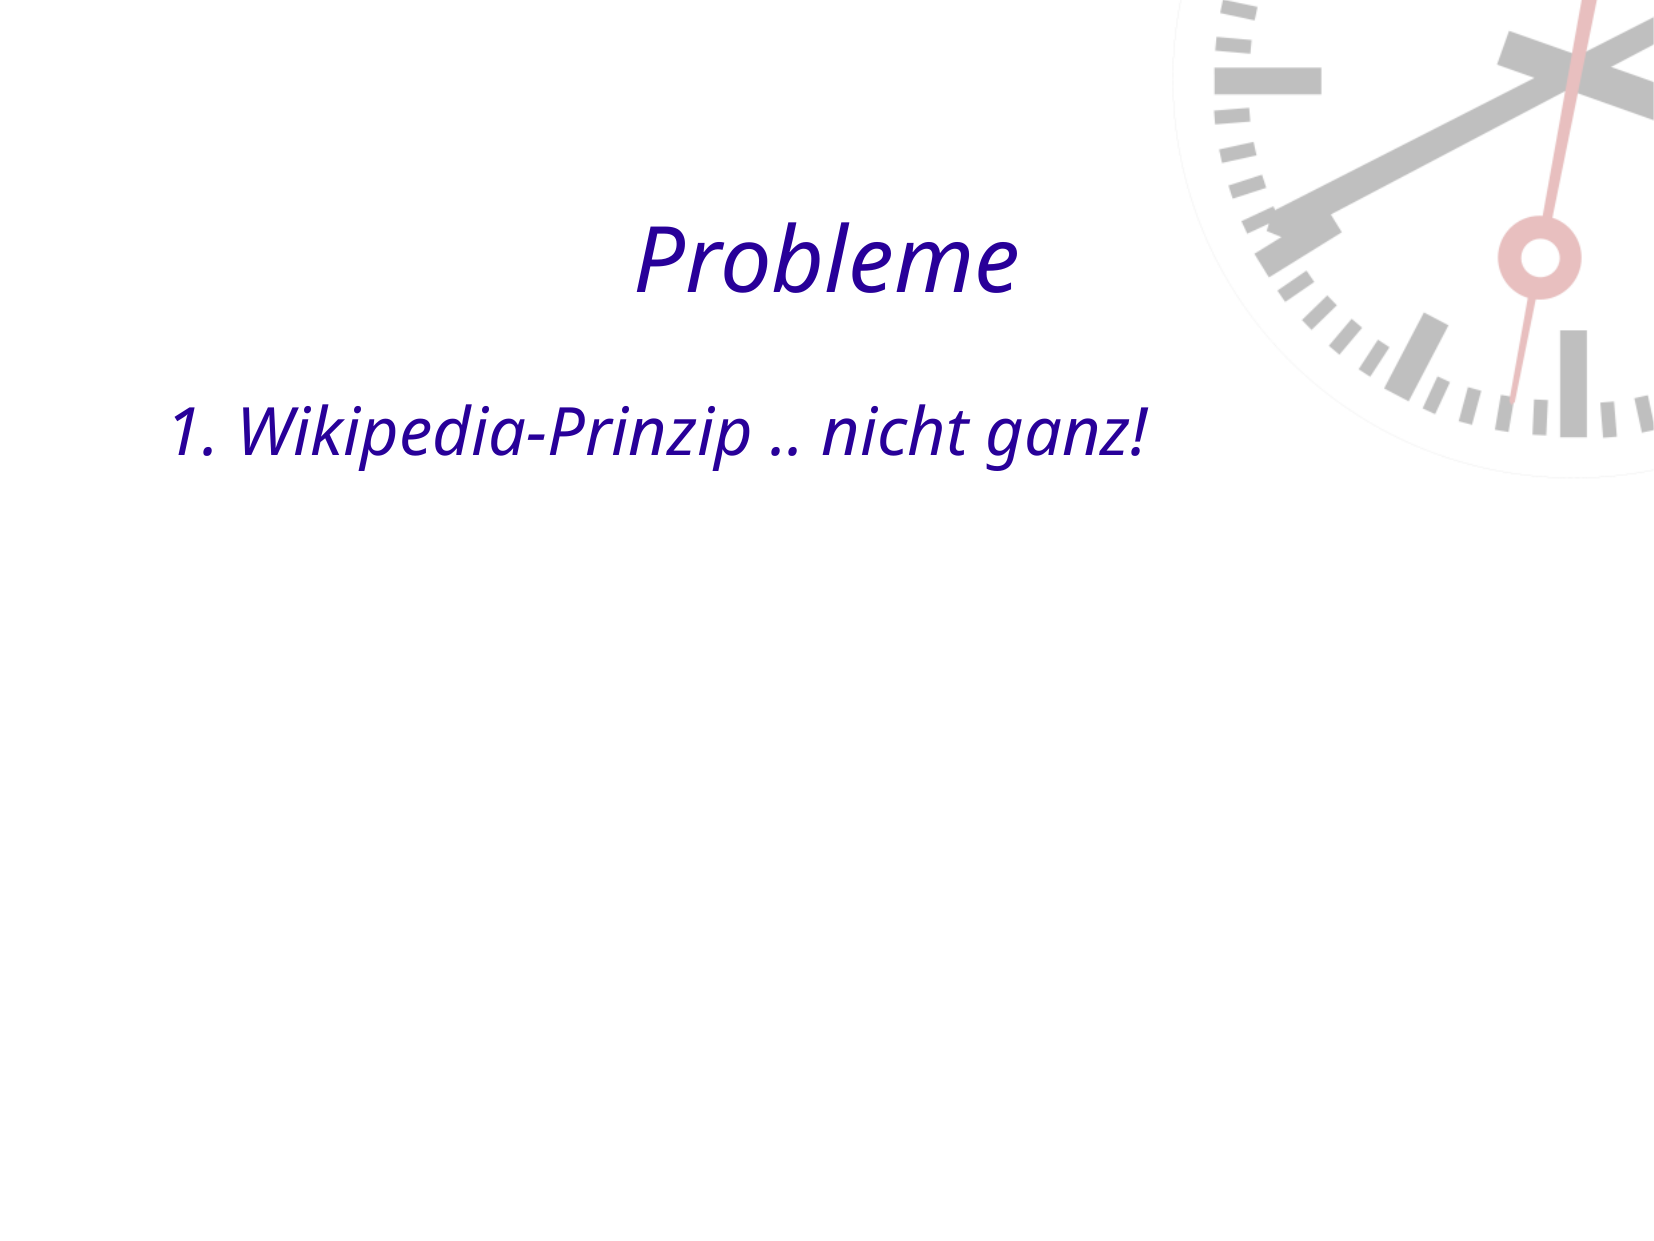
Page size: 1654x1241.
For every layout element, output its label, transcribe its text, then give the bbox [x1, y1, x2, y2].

picture [0, 0, 1654, 1241]
title Probleme [147, 160, 1506, 353]
list Wikipedia-Prinzip .. nicht ganz! [147, 383, 1506, 1188]
